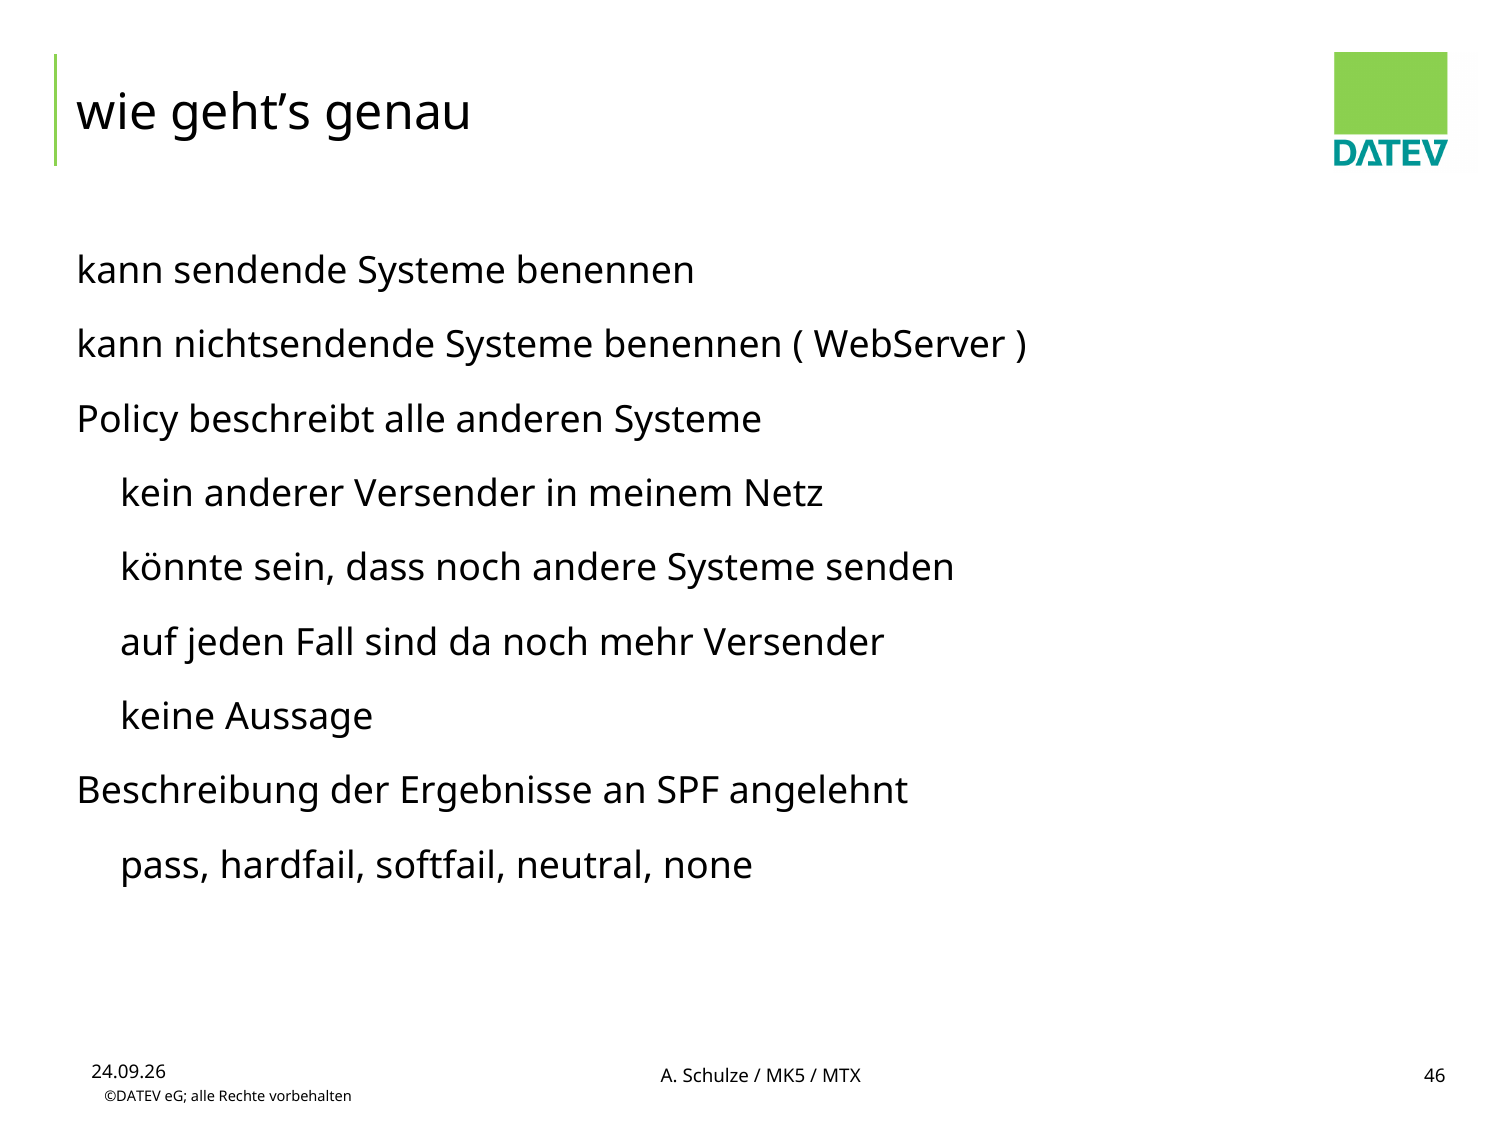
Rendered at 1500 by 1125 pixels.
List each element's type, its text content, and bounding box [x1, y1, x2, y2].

picture [1333, 52, 1478, 173]
title wie geht’s genau [76, 46, 1235, 174]
list kann sendende Systeme benennen kann nichtsendende Systeme benennen ( WebServer ) Policy beschreibt alle anderen Systeme kein anderer Versender in meinem Netz könnte sein, dass noch andere Systeme senden auf jeden Fall sind da noch mehr Versender keine Aussage Beschreibung der Ergebnisse an SPF angelehnt pass, hardfail, softfail, neutral, none [76, 243, 1447, 1026]
